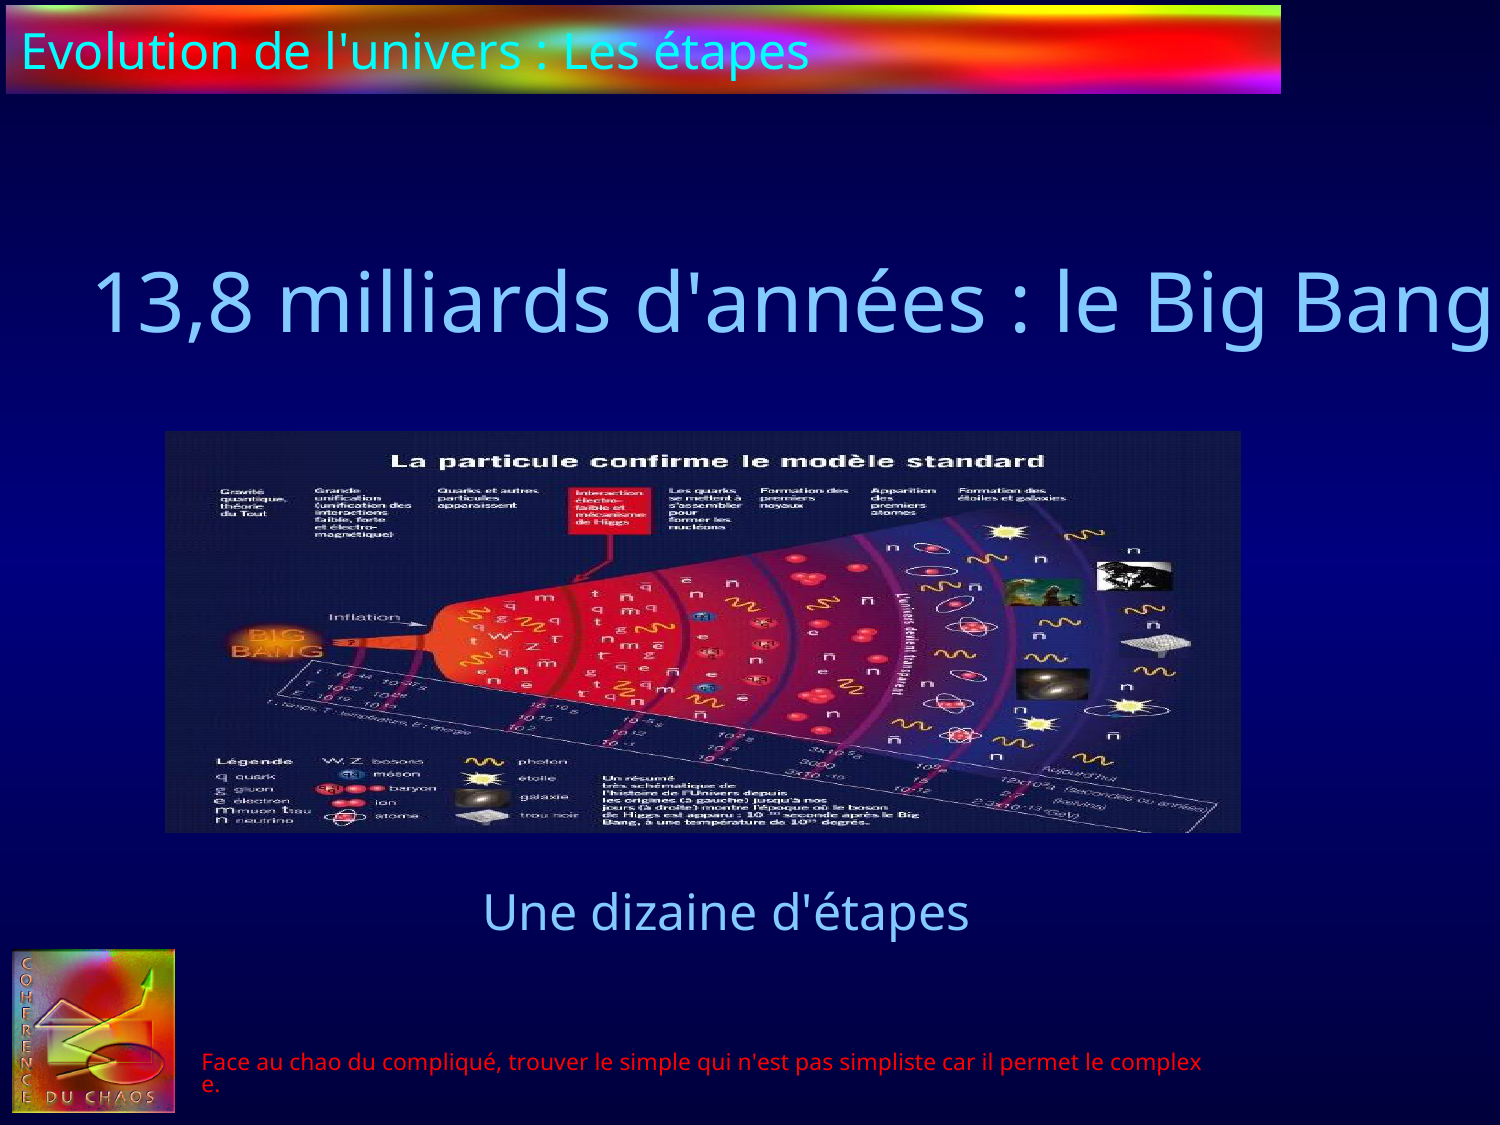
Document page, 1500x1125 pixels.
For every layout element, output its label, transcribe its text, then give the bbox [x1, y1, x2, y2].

title Evolution de l'univers : Les étapes [5, 5, 1281, 94]
picture [165, 526, 1241, 833]
picture [12, 949, 175, 1113]
text_box Une dizaine d'étapes [177, 872, 1276, 1004]
text_box 13,8 milliards d'années : le Big Bang [75, 242, 1424, 526]
